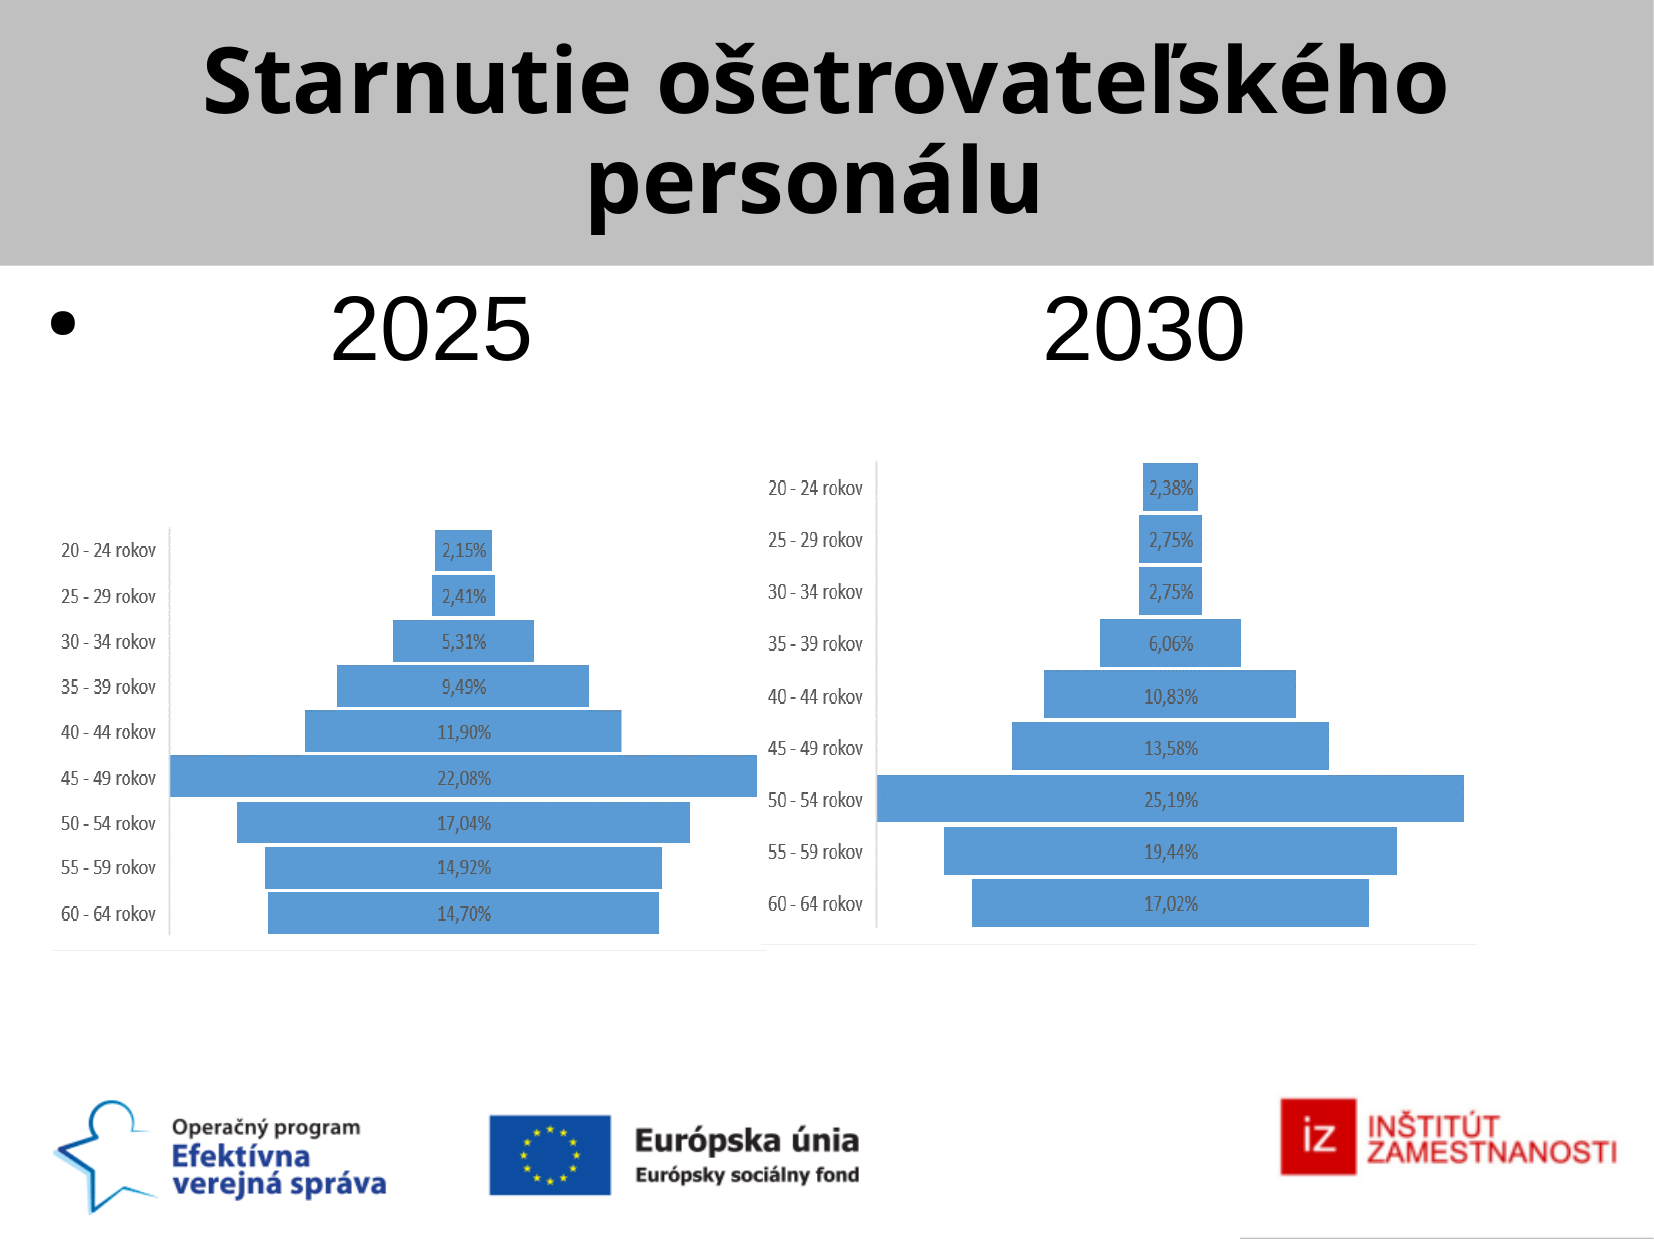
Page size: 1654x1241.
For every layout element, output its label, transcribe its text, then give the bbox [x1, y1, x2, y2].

picture [52, 444, 1477, 951]
picture [29, 1077, 886, 1241]
list 2025 2030 [29, 295, 1533, 1077]
title Starnutie ošetrovateľského personálu [88, 29, 1565, 237]
picture [1240, 1033, 1654, 1241]
